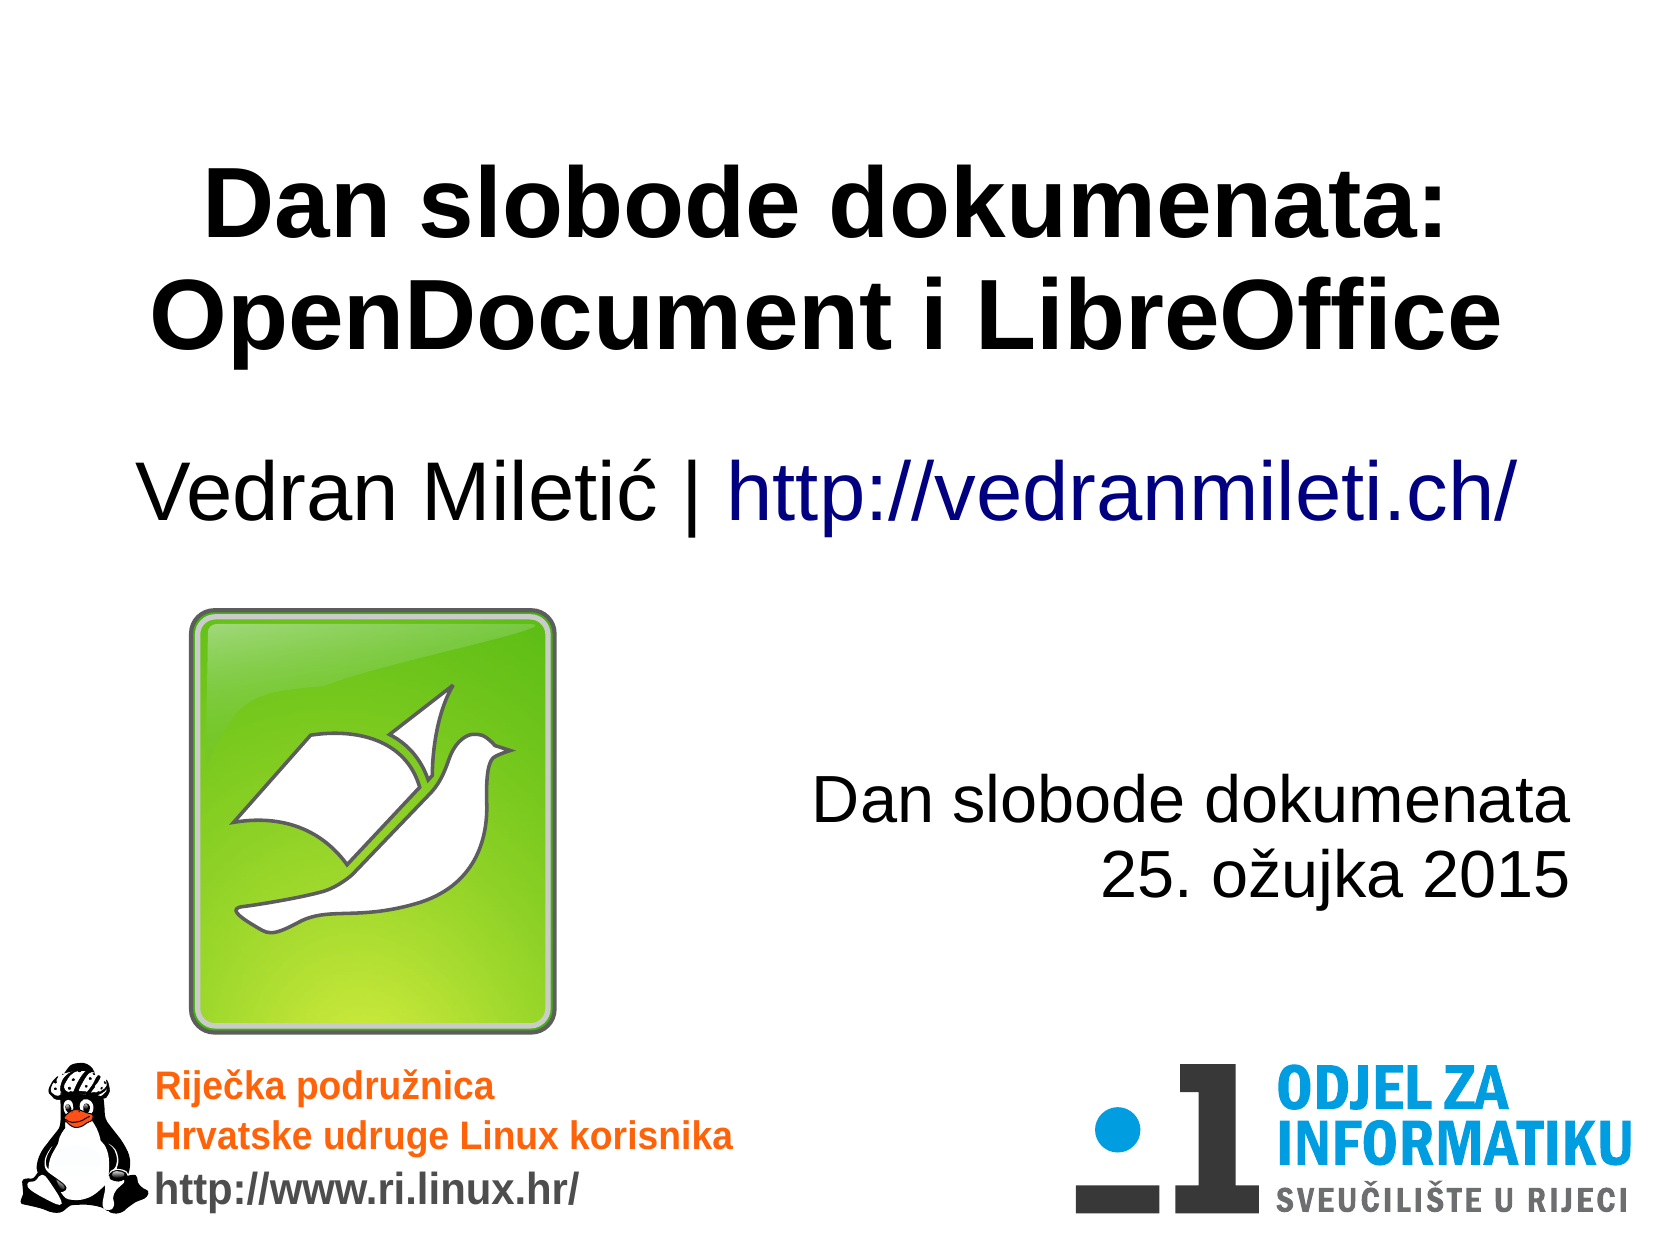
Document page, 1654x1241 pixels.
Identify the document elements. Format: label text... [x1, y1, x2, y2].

subtitle Dan slobode dokumenata: OpenDocument i LibreOffice Vedran Miletić | http://vedranmileti.ch/ Dan slobode dokumenata 25. ožujka 2015 [82, 49, 1571, 1010]
picture [1074, 1062, 1633, 1216]
picture [188, 608, 557, 1035]
picture [20, 1062, 733, 1214]
